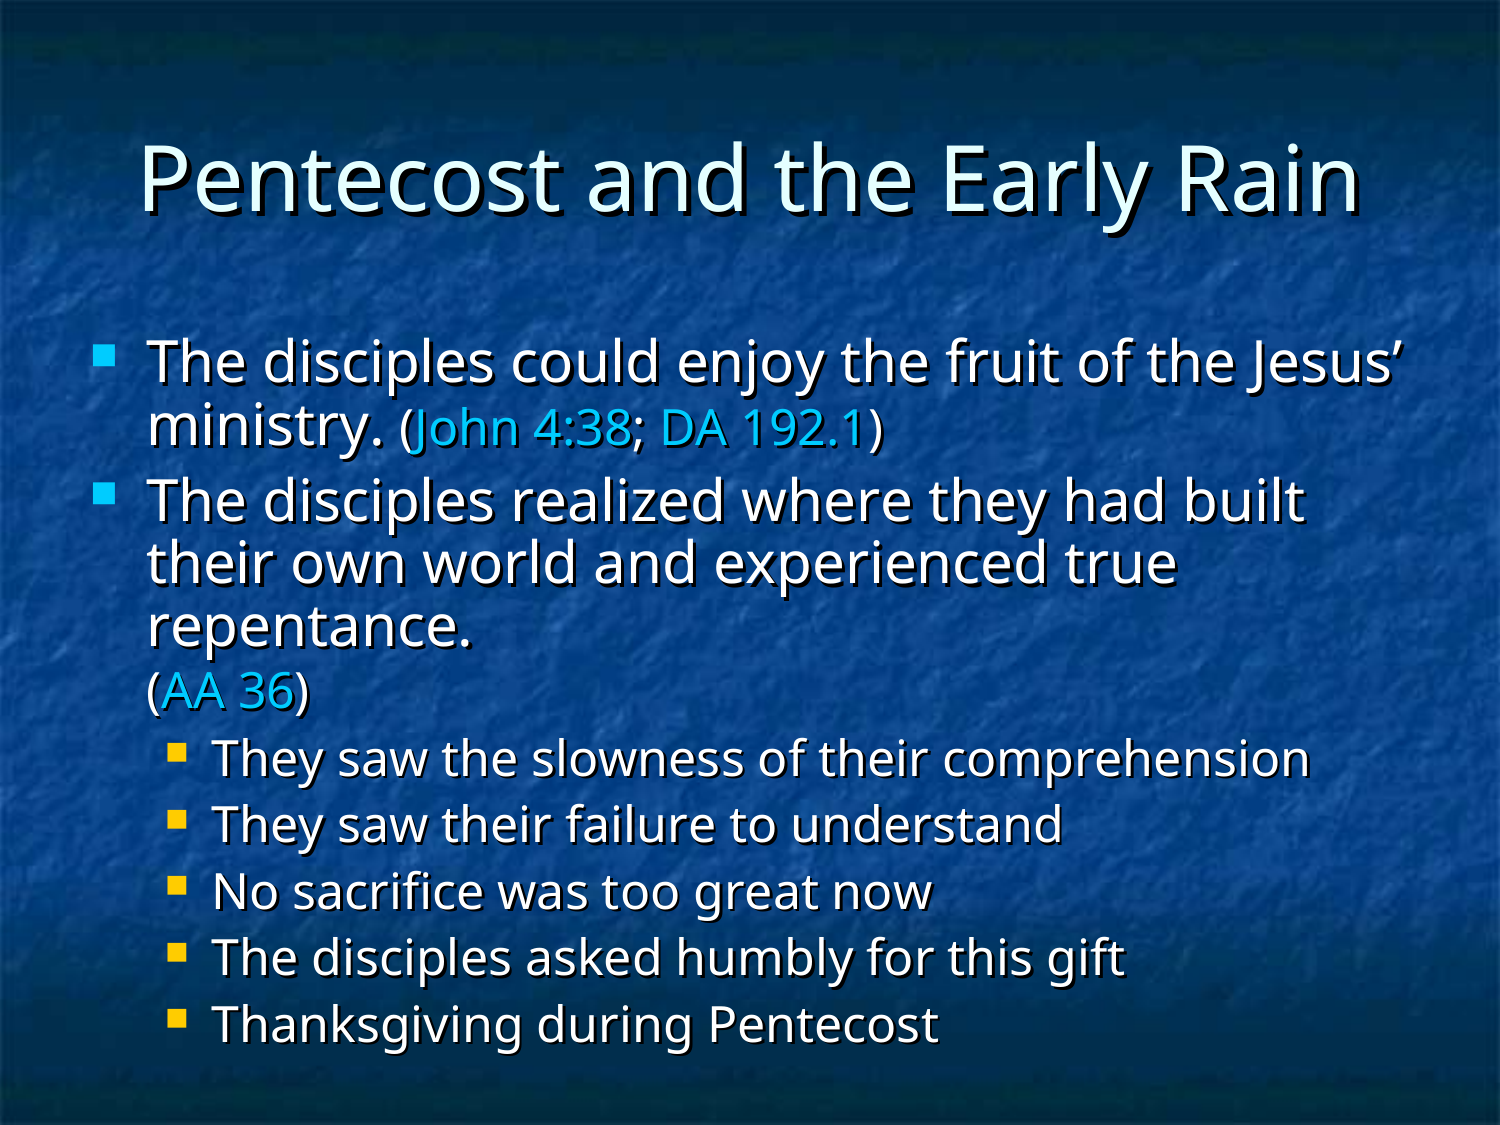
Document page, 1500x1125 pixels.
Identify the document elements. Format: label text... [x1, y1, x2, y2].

picture [0, 0, 1500, 1125]
list The disciples could enjoy the fruit of the Jesus’ ministry. (John 4:38; DA 192.1) The disciples realized where they had built their own world and experienced true repentance. (AA 36) They saw the slowness of their comprehension They saw their failure to understand No sacrifice was too great now The disciples asked humbly for this gift Thanksgiving during Pentecost [75, 324, 1426, 1001]
title Pentecost and the Early Rain [75, 62, 1426, 288]
